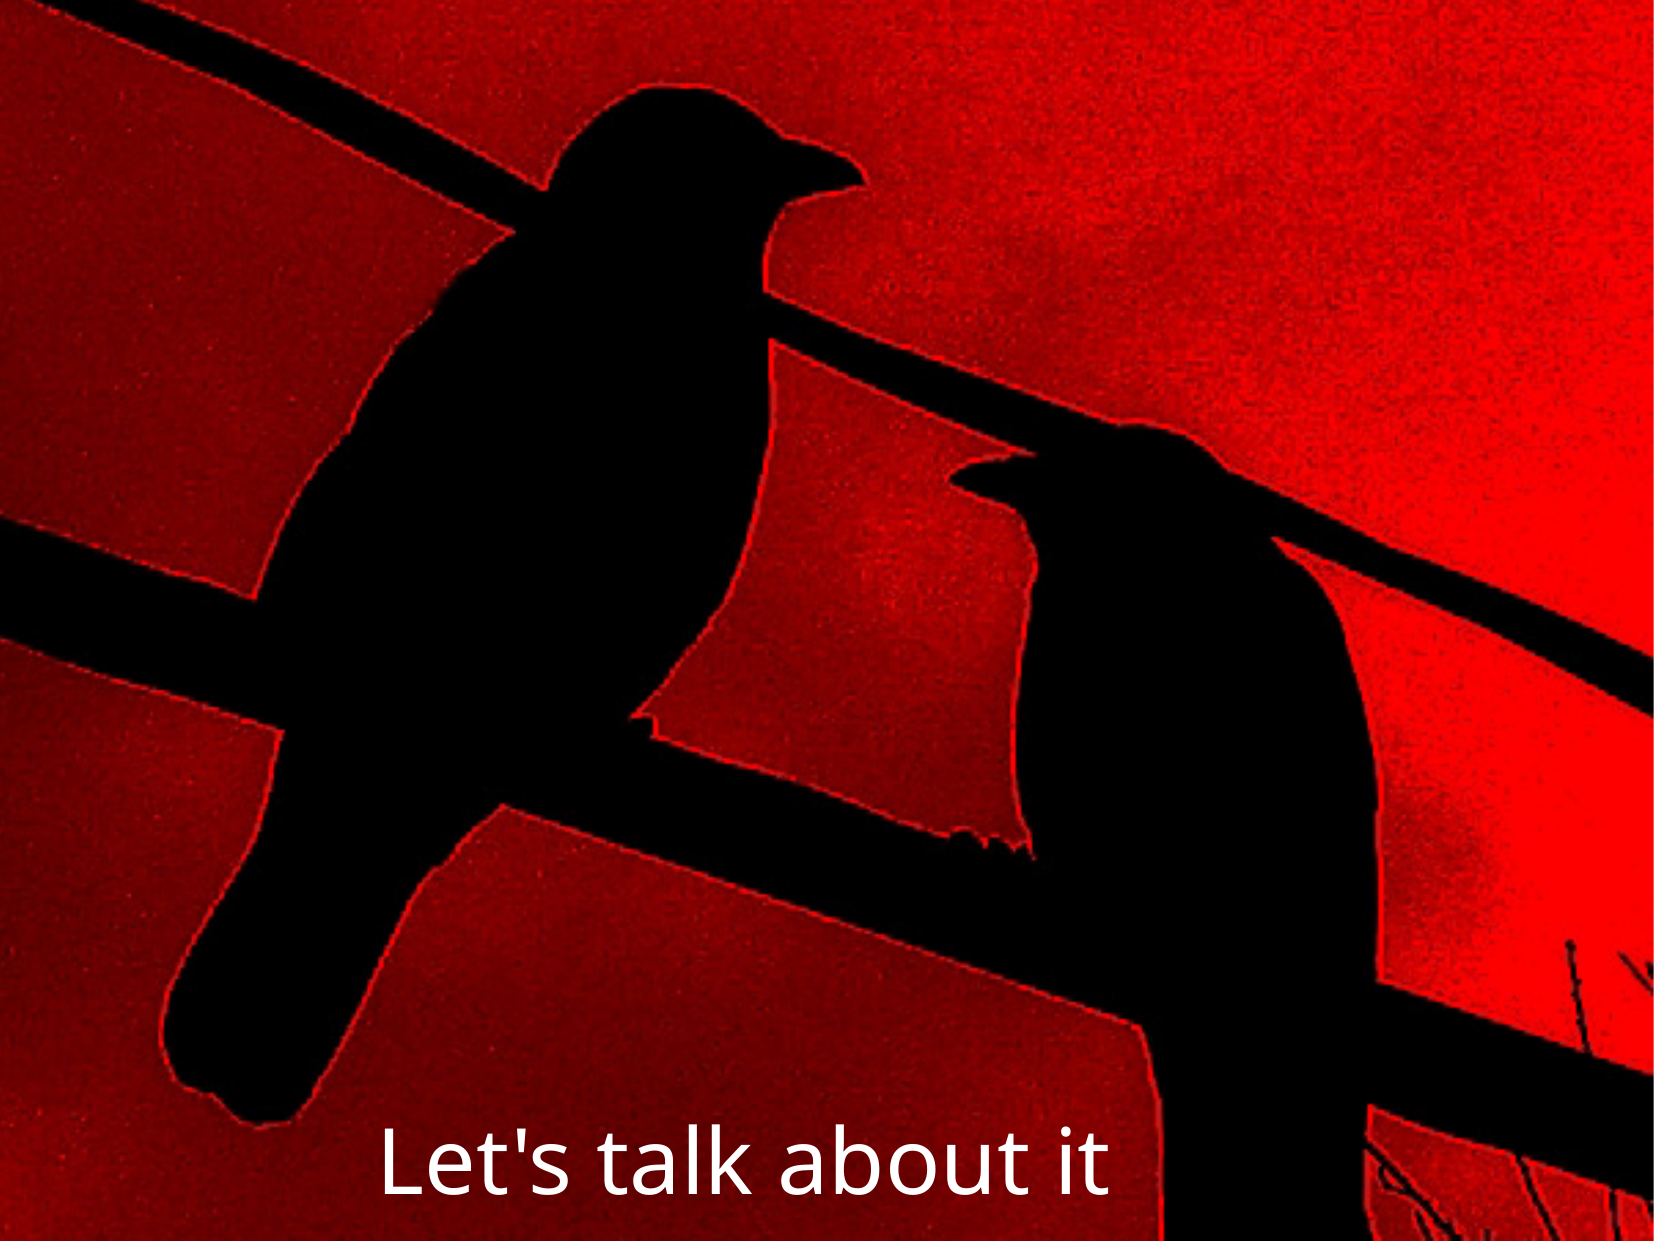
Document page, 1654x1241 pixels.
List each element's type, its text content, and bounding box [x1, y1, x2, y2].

title Let's talk about it [259, 1062, 1229, 1241]
picture [0, 0, 1654, 1241]
